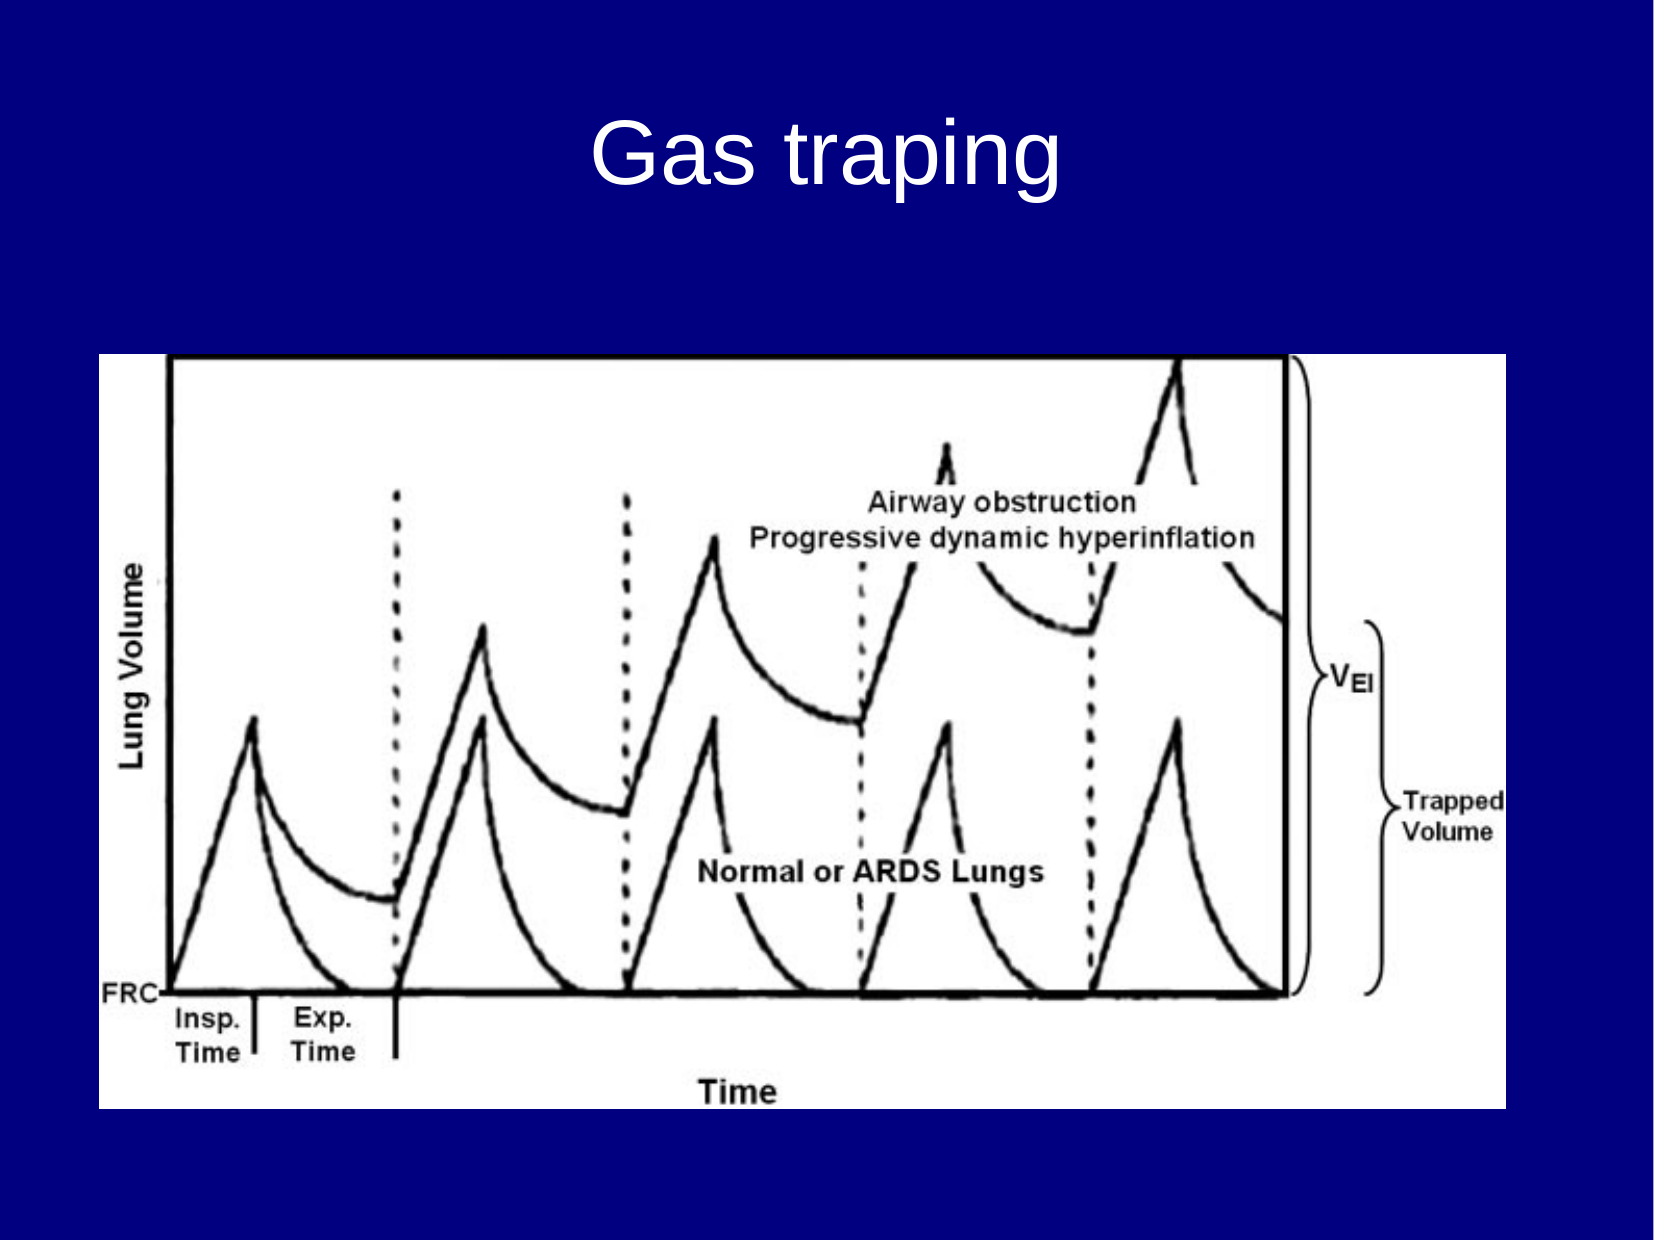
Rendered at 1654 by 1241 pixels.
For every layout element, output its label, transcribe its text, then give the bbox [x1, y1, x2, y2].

picture [99, 354, 1506, 1109]
title Gas traping [82, 56, 1571, 250]
